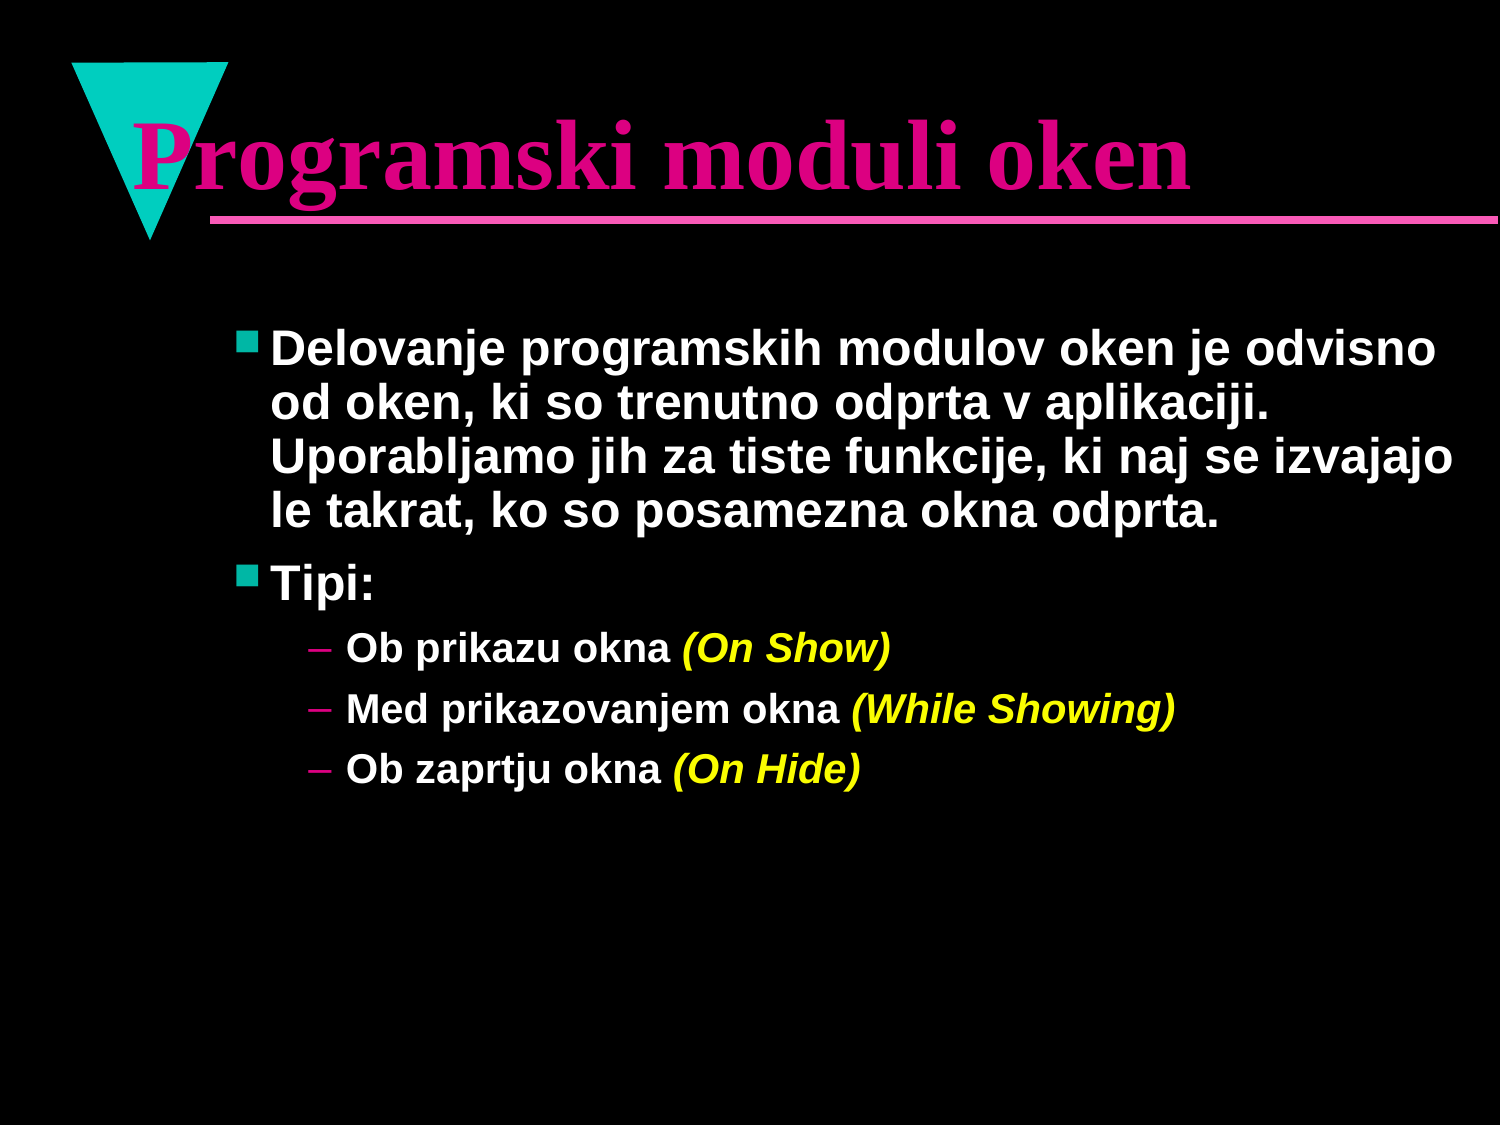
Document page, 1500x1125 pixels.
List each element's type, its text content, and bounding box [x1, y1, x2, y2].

list Delovanje programskih modulov oken je odvisno od oken, ki so trenutno odprta v aplikaciji. Uporabljamo jih za tiste funkcije, ki naj se izvajajo le takrat, ko so posamezna okna odprta. Tipi: Ob prikazu okna (On Show) Med prikazovanjem okna (While Showing) Ob zaprtju okna (On Hide) [143, 314, 1500, 990]
title Programski moduli oken [117, 63, 1500, 251]
